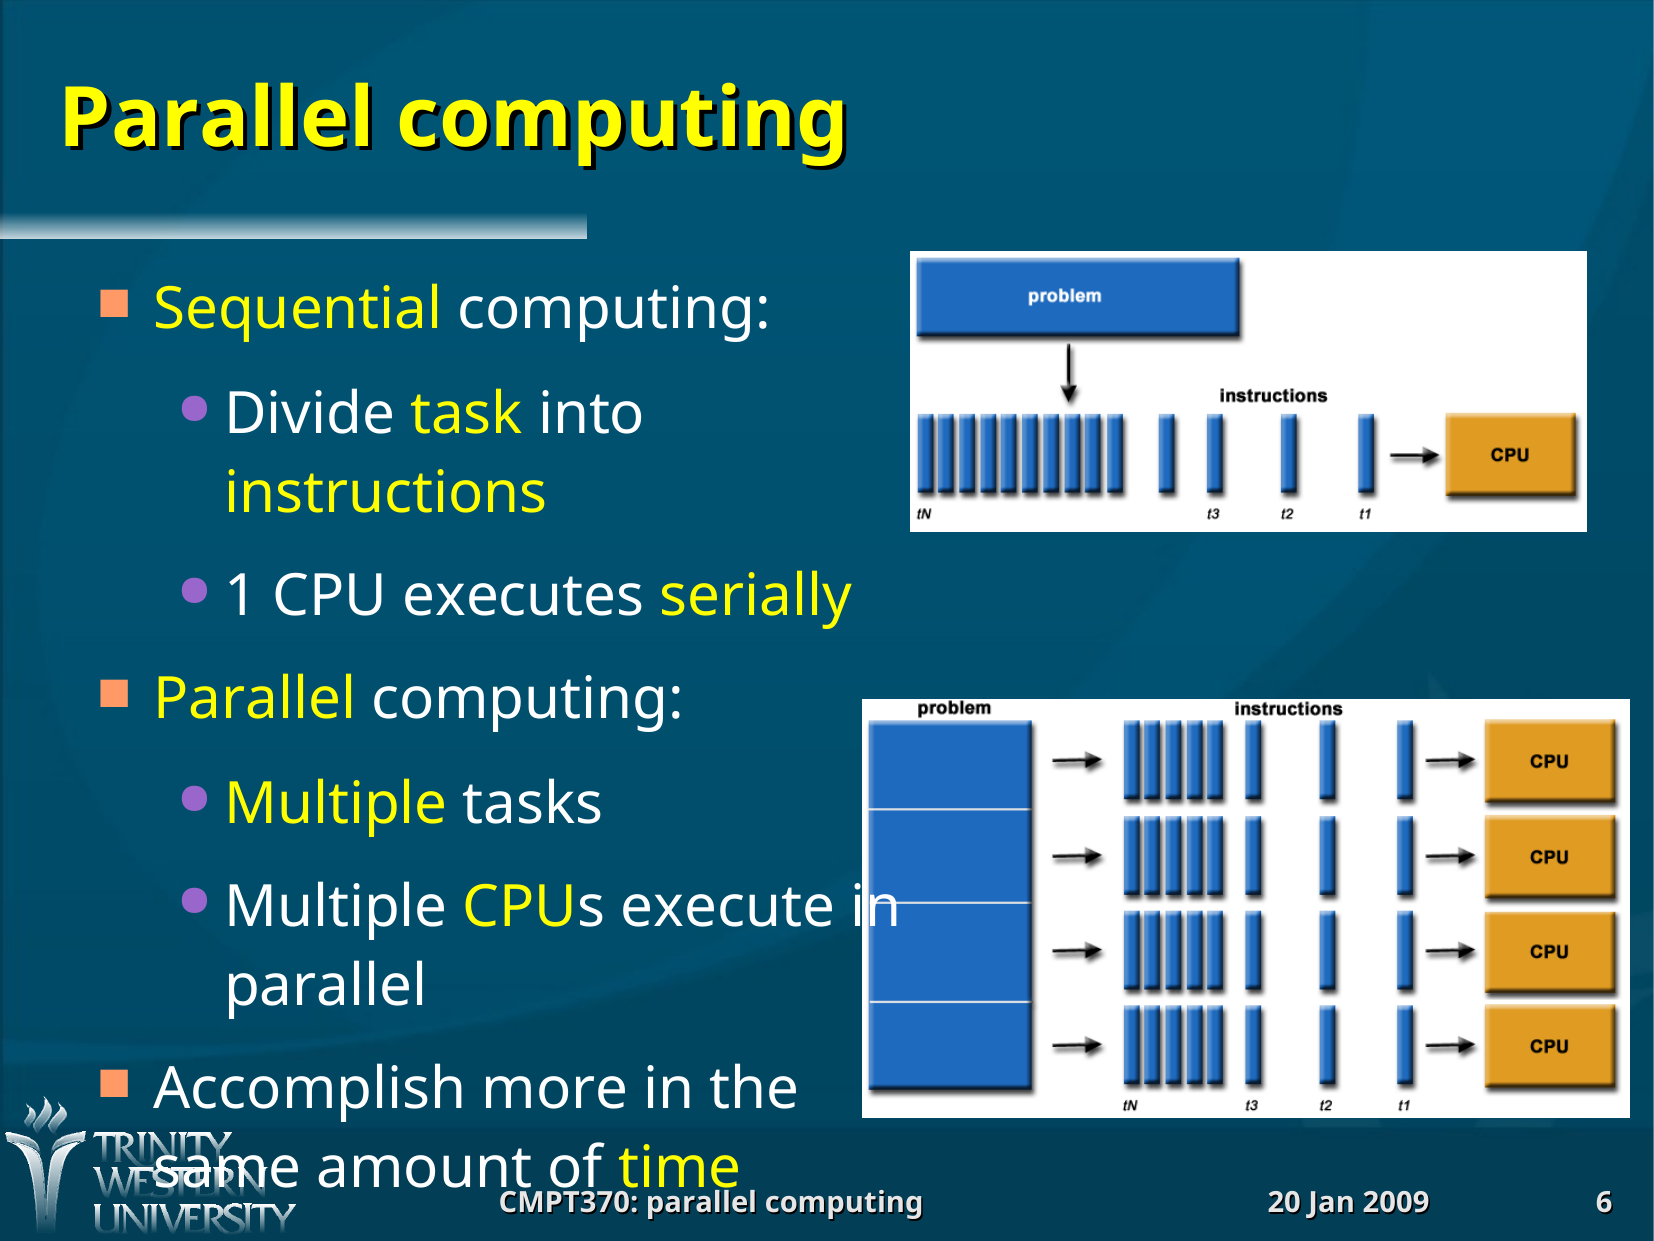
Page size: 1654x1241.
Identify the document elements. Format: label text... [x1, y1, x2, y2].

picture [0, 214, 586, 232]
picture [911, 252, 1586, 531]
list Sequential computing: Divide task into instructions 1 CPU executes serially Parallel computing: Multiple tasks Multiple CPUs execute in parallel Accomplish more in the same amount of time [82, 266, 936, 1109]
picture [38, 1227, 54, 1232]
picture [863, 692, 1654, 1126]
title Parallel computing [59, 19, 1548, 208]
picture [0, 233, 586, 238]
